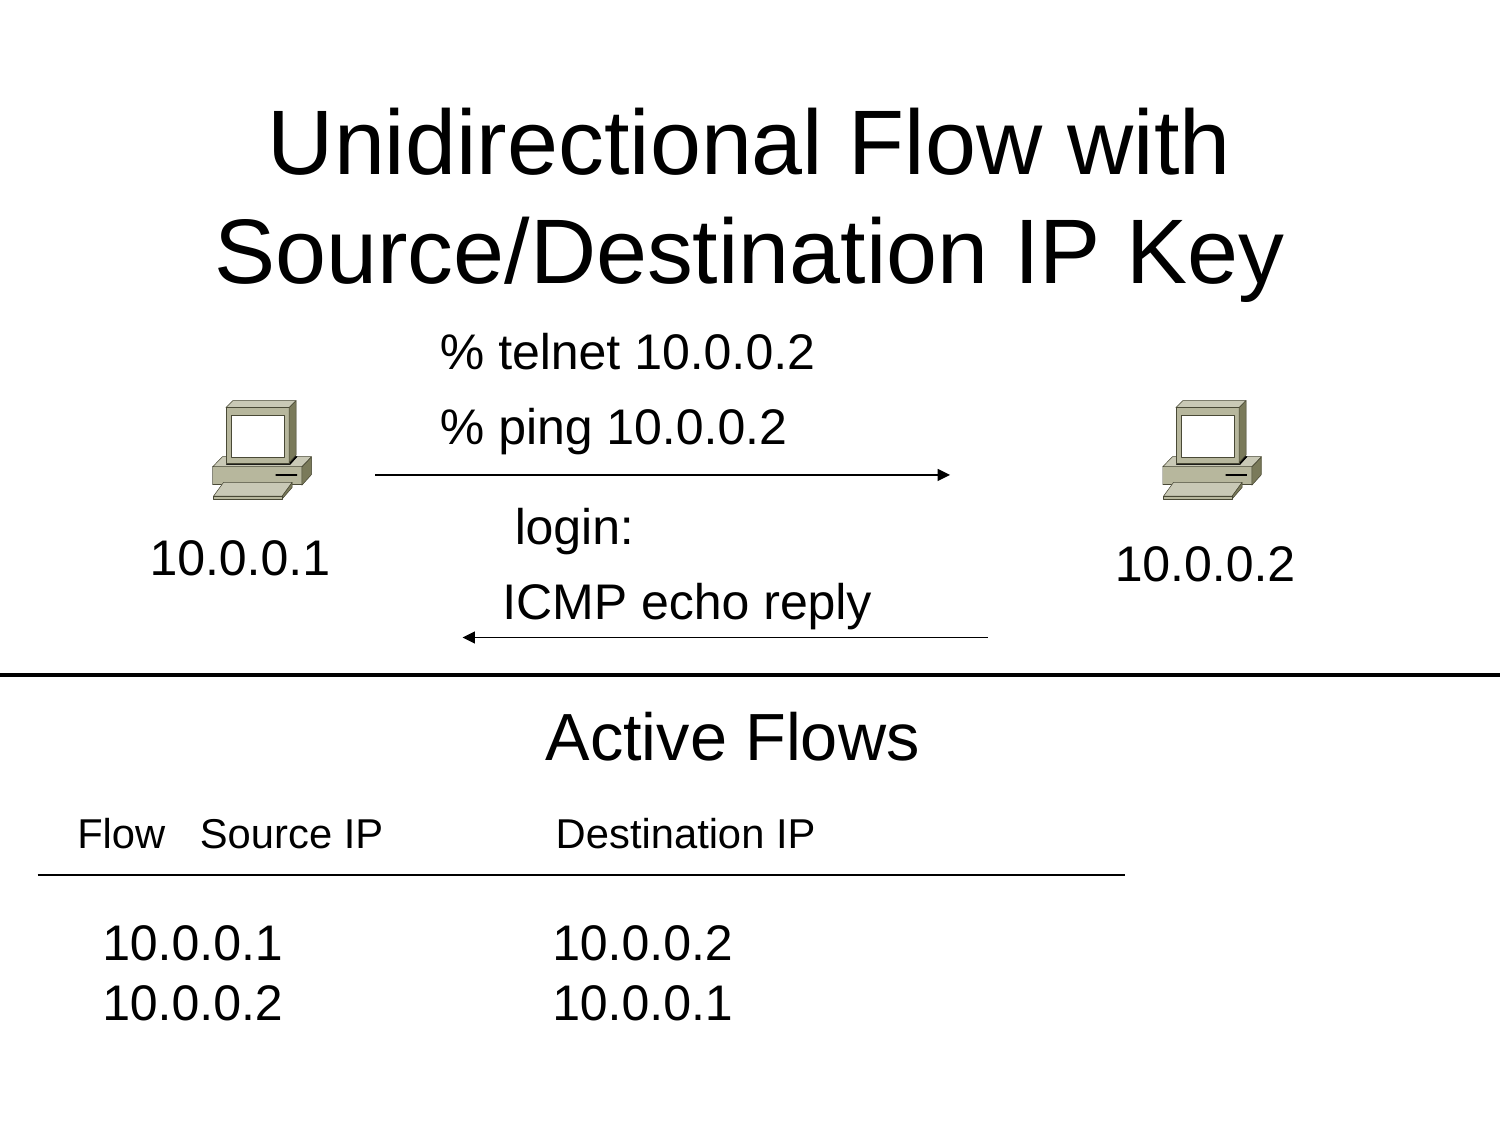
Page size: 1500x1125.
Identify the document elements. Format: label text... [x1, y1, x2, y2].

text_box Active Flows [512, 687, 936, 783]
text_box 10.0.0.1 10.0.0.2 10.0.0.2 10.0.0.1 [87, 903, 749, 1039]
title Unidirectional Flow with Source/Destination IP Key [112, 79, 1388, 308]
text_box 10.0.0.1 [134, 519, 346, 595]
text_box login: [500, 487, 651, 562]
picture [212, 399, 313, 501]
picture [1162, 399, 1263, 501]
text_box ICMP echo reply [487, 562, 888, 638]
text_box % telnet 10.0.0.2 [425, 312, 831, 388]
text_box Flow Source IP Destination IP [62, 800, 1463, 866]
text_box % ping 10.0.0.2 [425, 387, 803, 463]
text_box 10.0.0.2 [1100, 525, 1311, 601]
